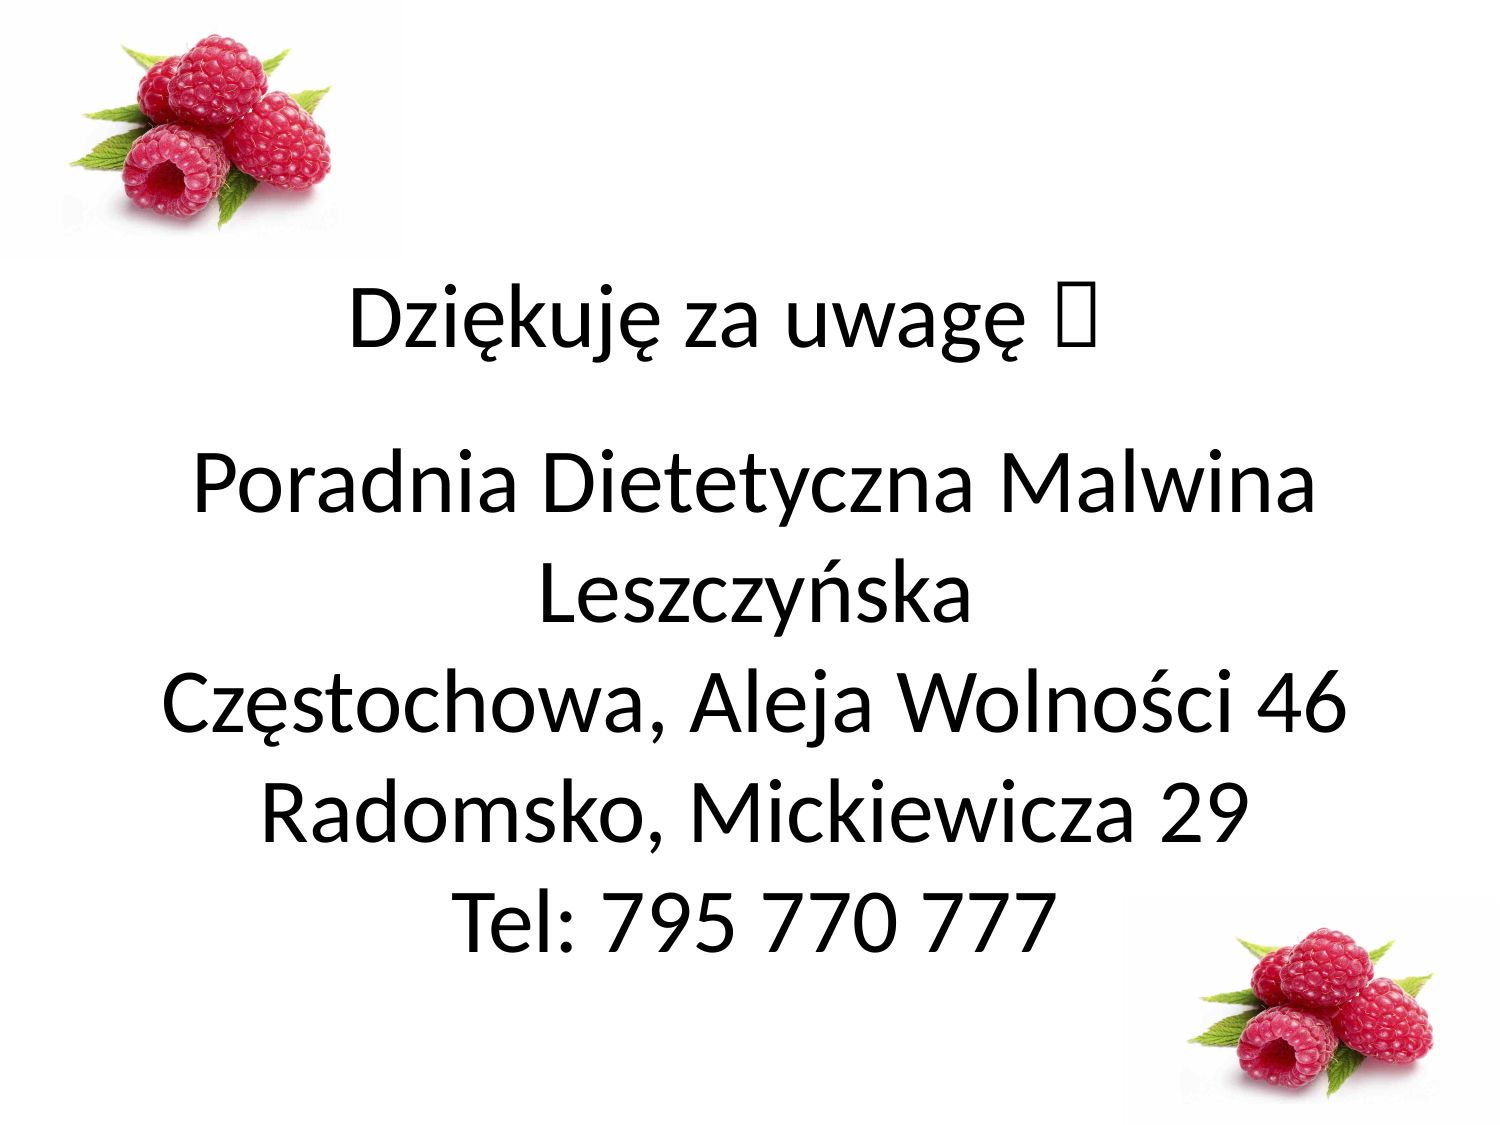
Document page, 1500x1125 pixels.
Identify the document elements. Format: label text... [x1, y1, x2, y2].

title Dziękuję za uwagę  [88, 248, 1364, 413]
picture [1122, 897, 1500, 1125]
picture [0, 0, 402, 260]
subtitle Poradnia Dietetyczna Malwina Leszczyńska Częstochowa, Aleja Wolności 46 Radomsko, Mickiewicza 29 Tel: 795 770 777 [47, 413, 1465, 701]
